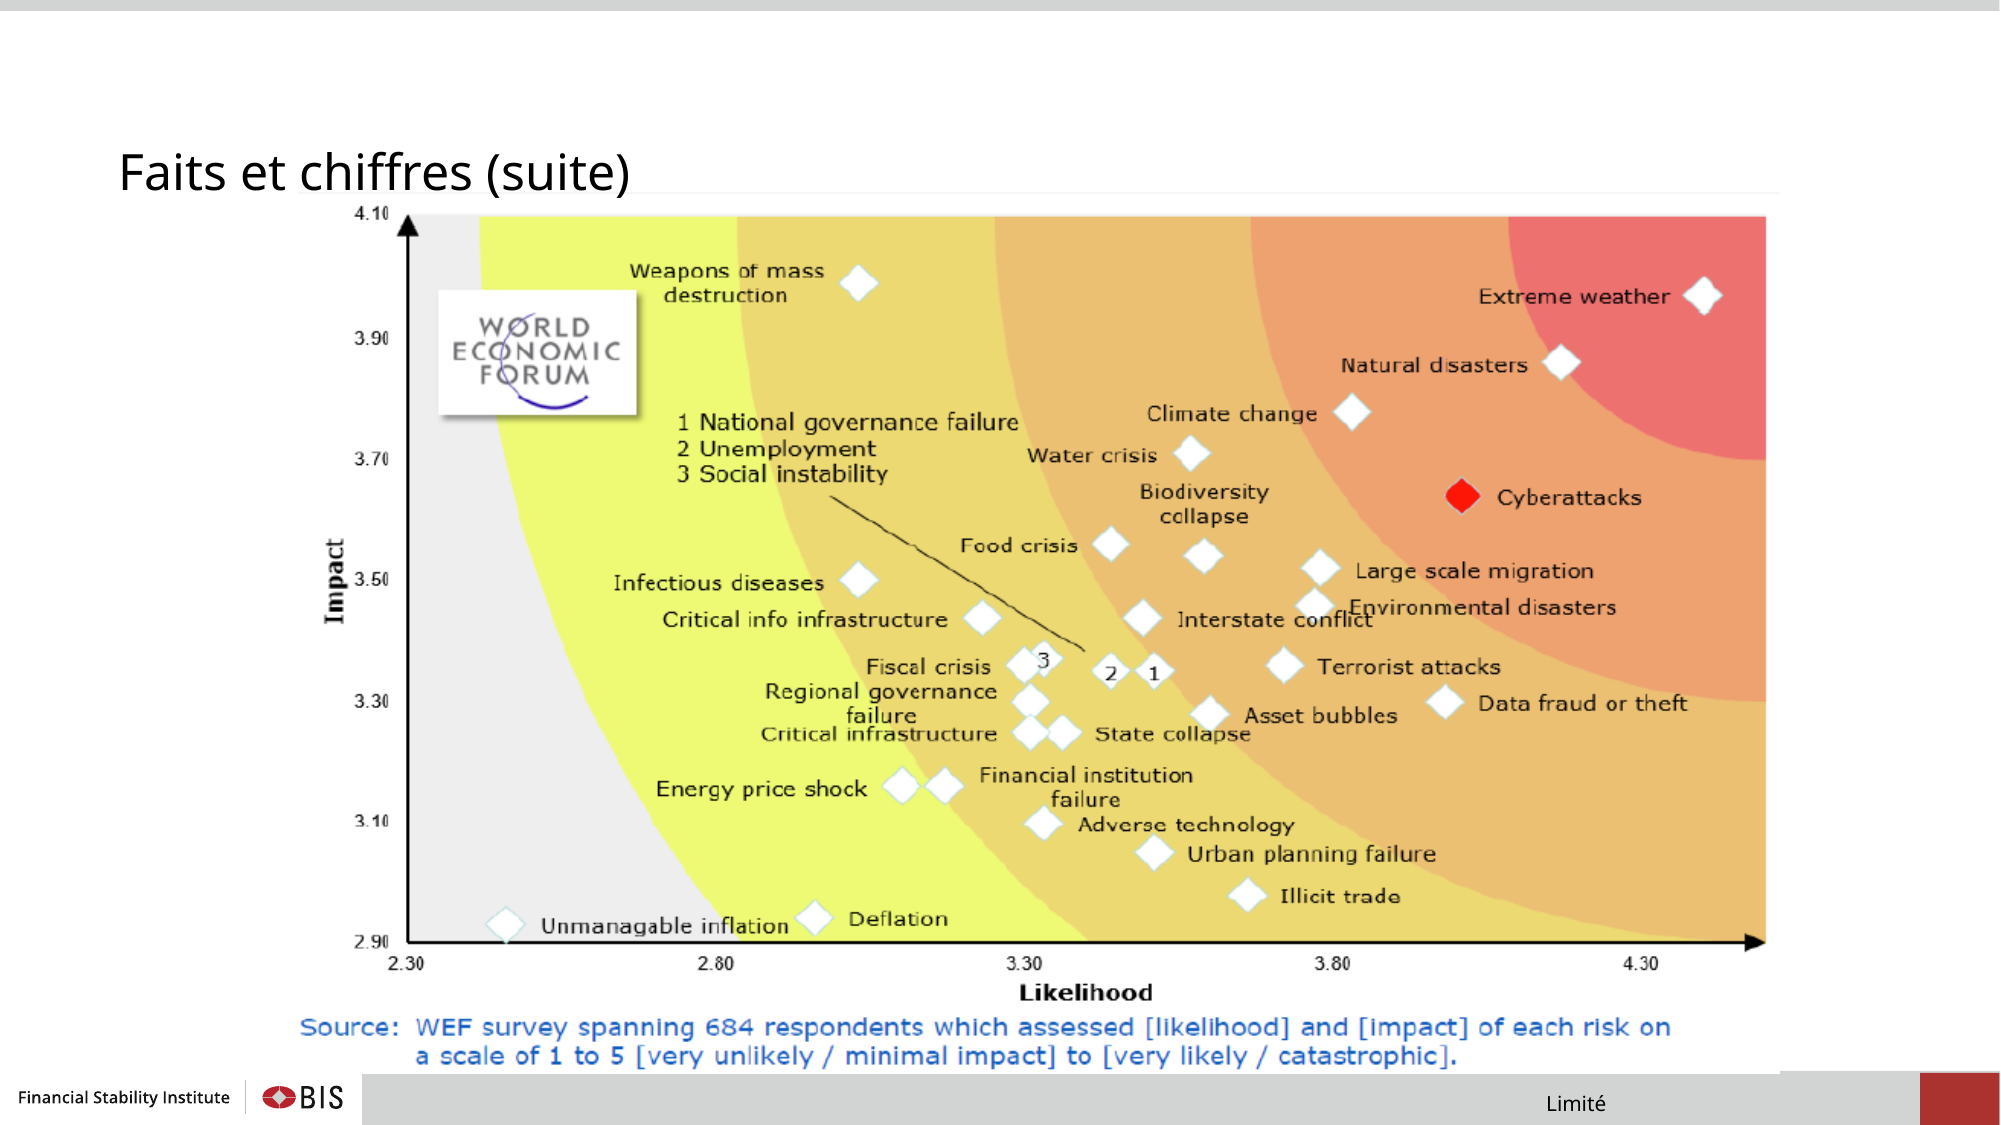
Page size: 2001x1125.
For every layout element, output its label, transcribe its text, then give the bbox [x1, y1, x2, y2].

text_box Faits et chiffres (suite) [118, 137, 1863, 214]
picture [280, 214, 1780, 1075]
